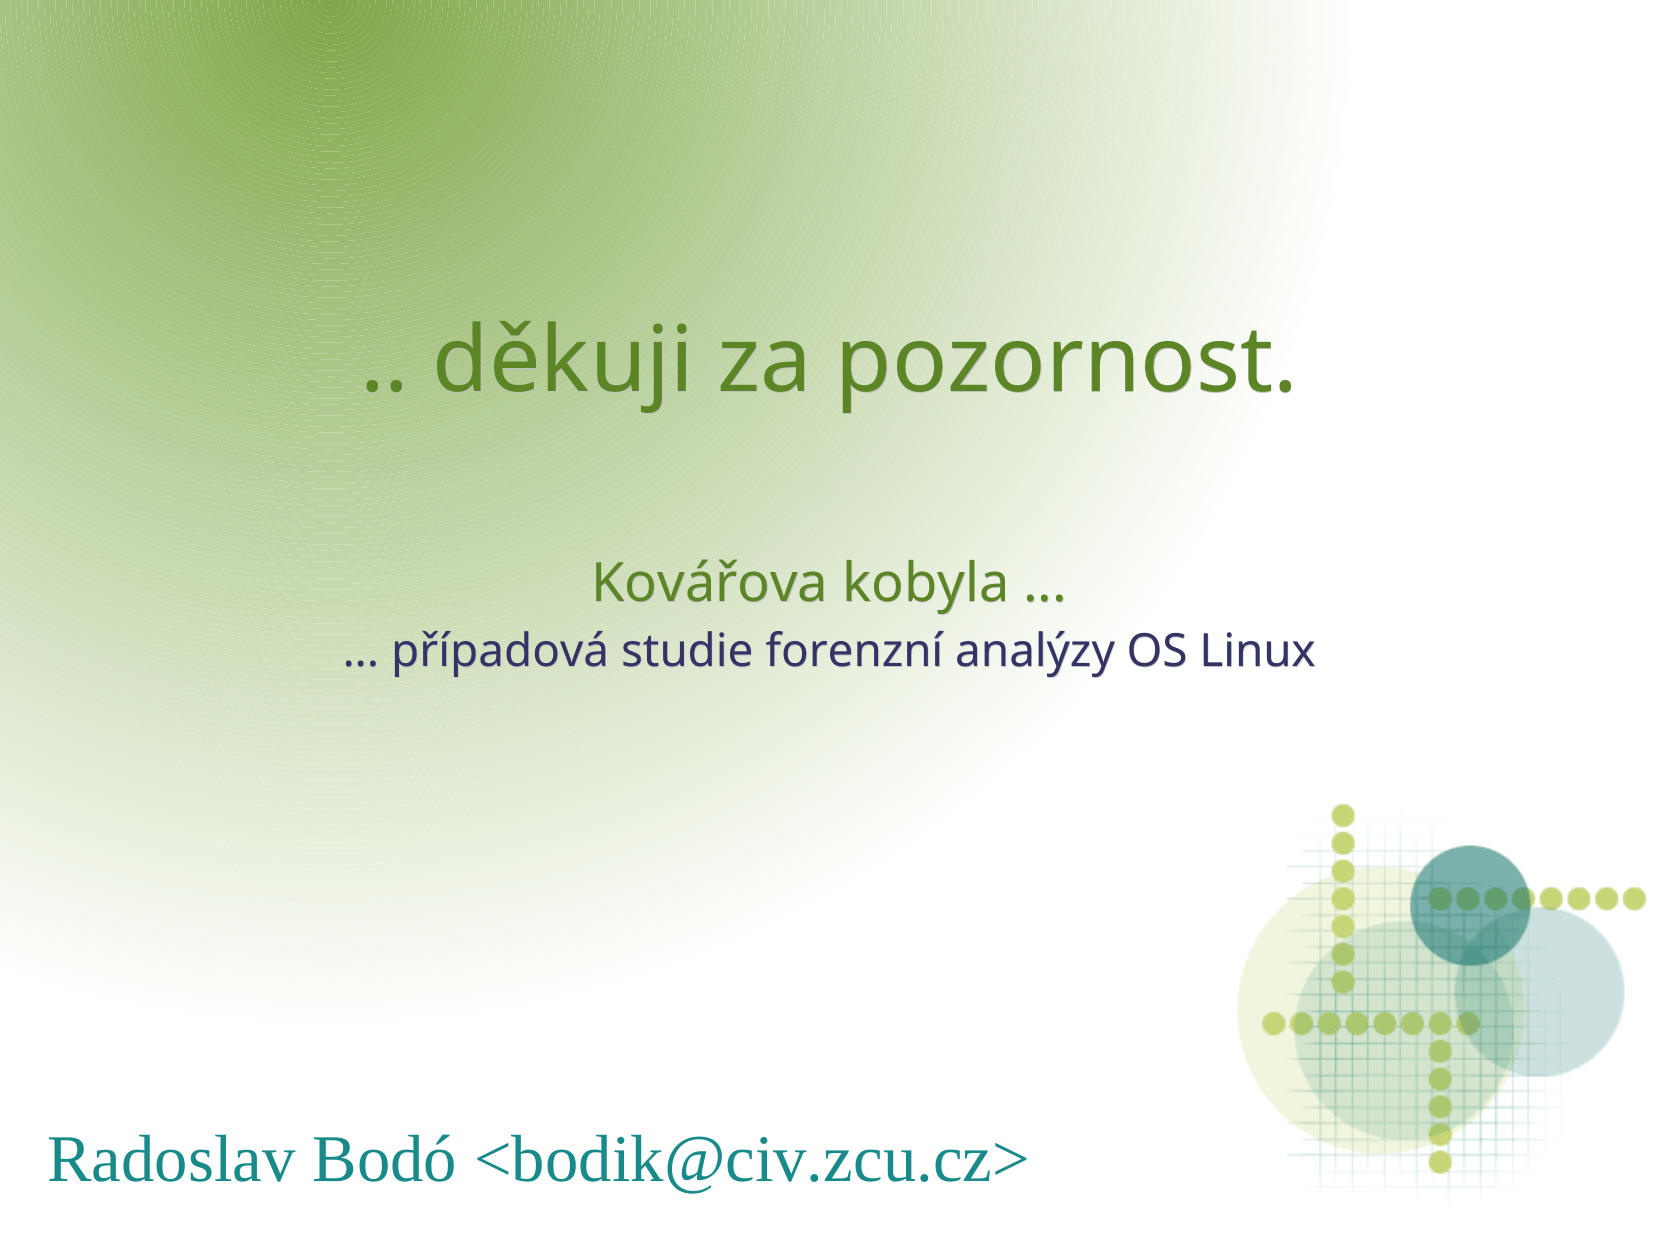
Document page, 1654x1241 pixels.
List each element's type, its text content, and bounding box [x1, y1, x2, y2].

list Radoslav Bodó <bodik@civ.zcu.cz> [29, 1122, 1359, 1211]
picture [1224, 792, 1654, 1211]
title .. děkuji za pozornost. Kovářova kobyla ... ... případová studie forenzní analýzy OS Linux [123, 321, 1536, 653]
